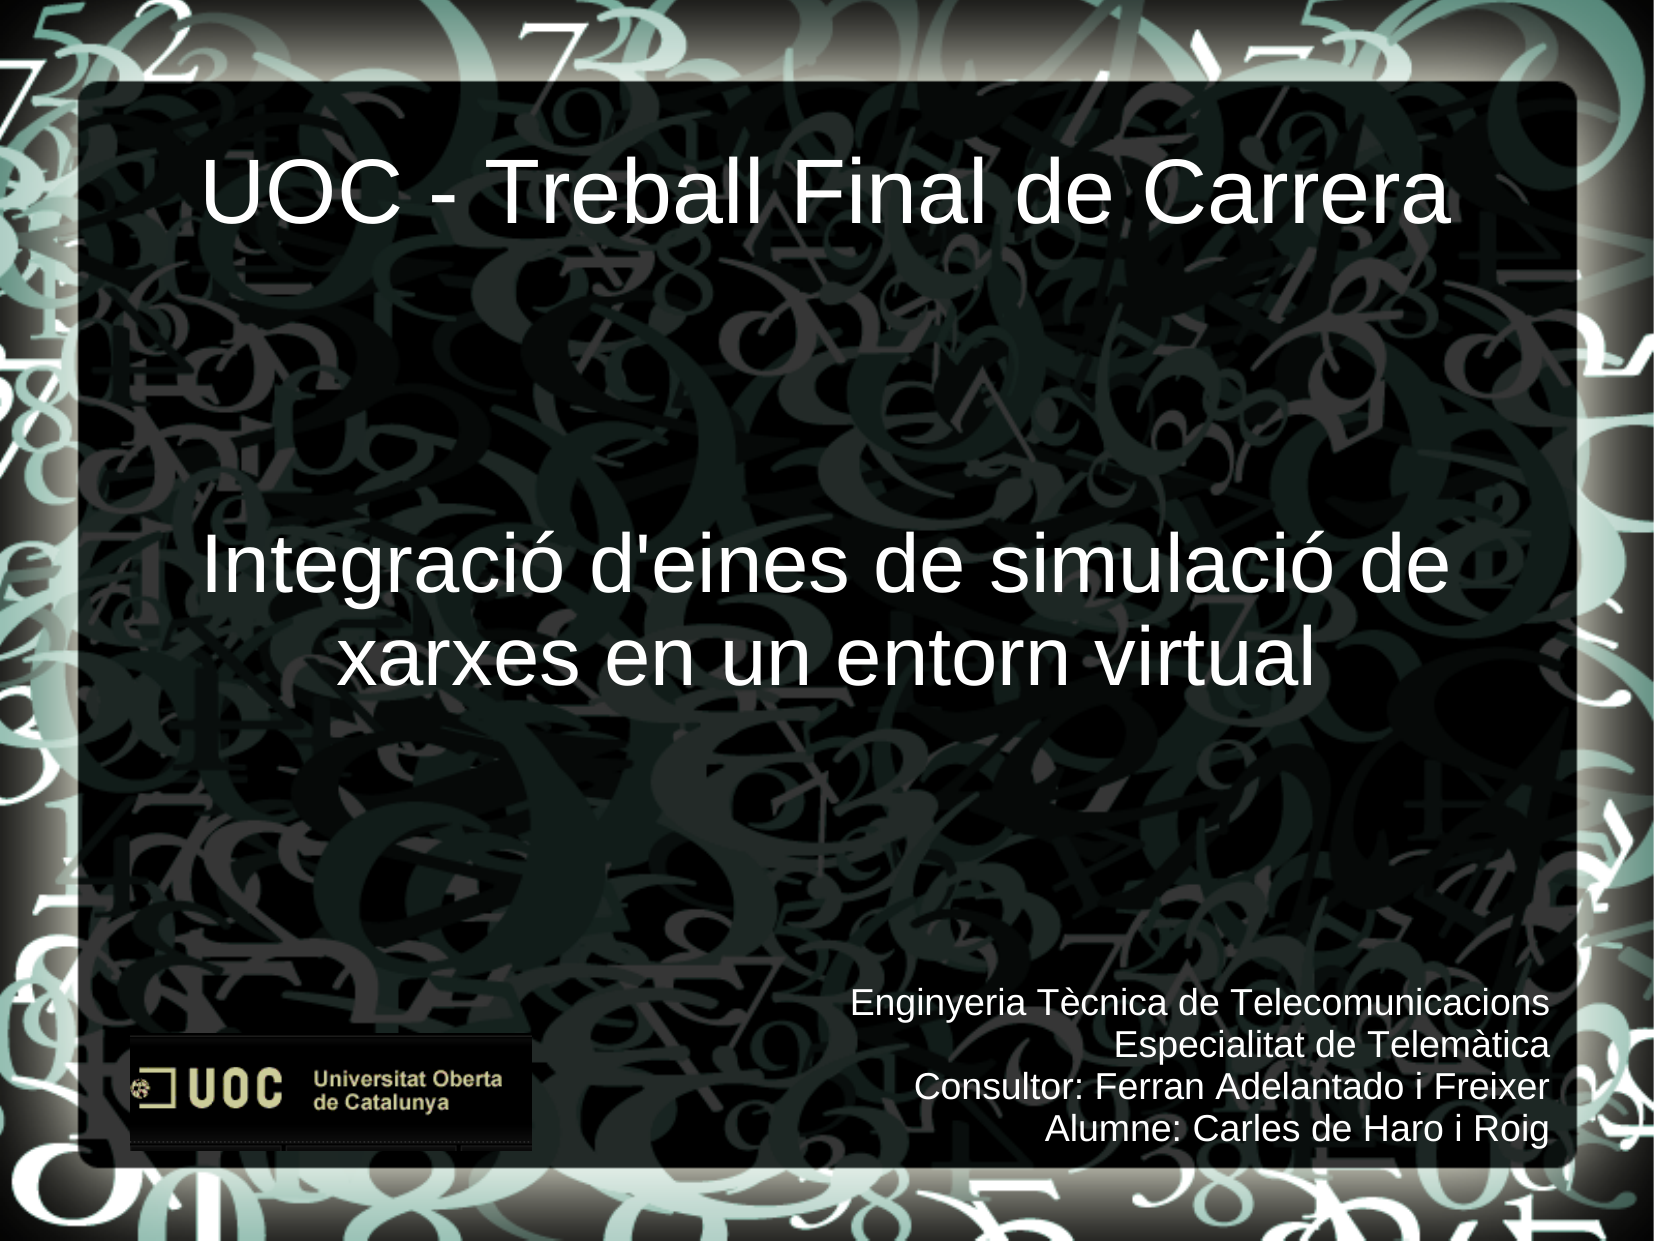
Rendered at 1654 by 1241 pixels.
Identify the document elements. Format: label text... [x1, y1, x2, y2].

title UOC - Treball Final de Carrera [82, 88, 1571, 95]
picture [0, 0, 1654, 1241]
subtitle Integració d'eines de simulació de xarxes en un entorn virtual [82, 95, 1571, 1125]
text_box Enginyeria Tècnica de Telecomunicacions Especialitat de Telemàtica Consultor: Ferran Adelantado i Freixer Alumne: Carles de Haro i Roig [826, 974, 1565, 1158]
